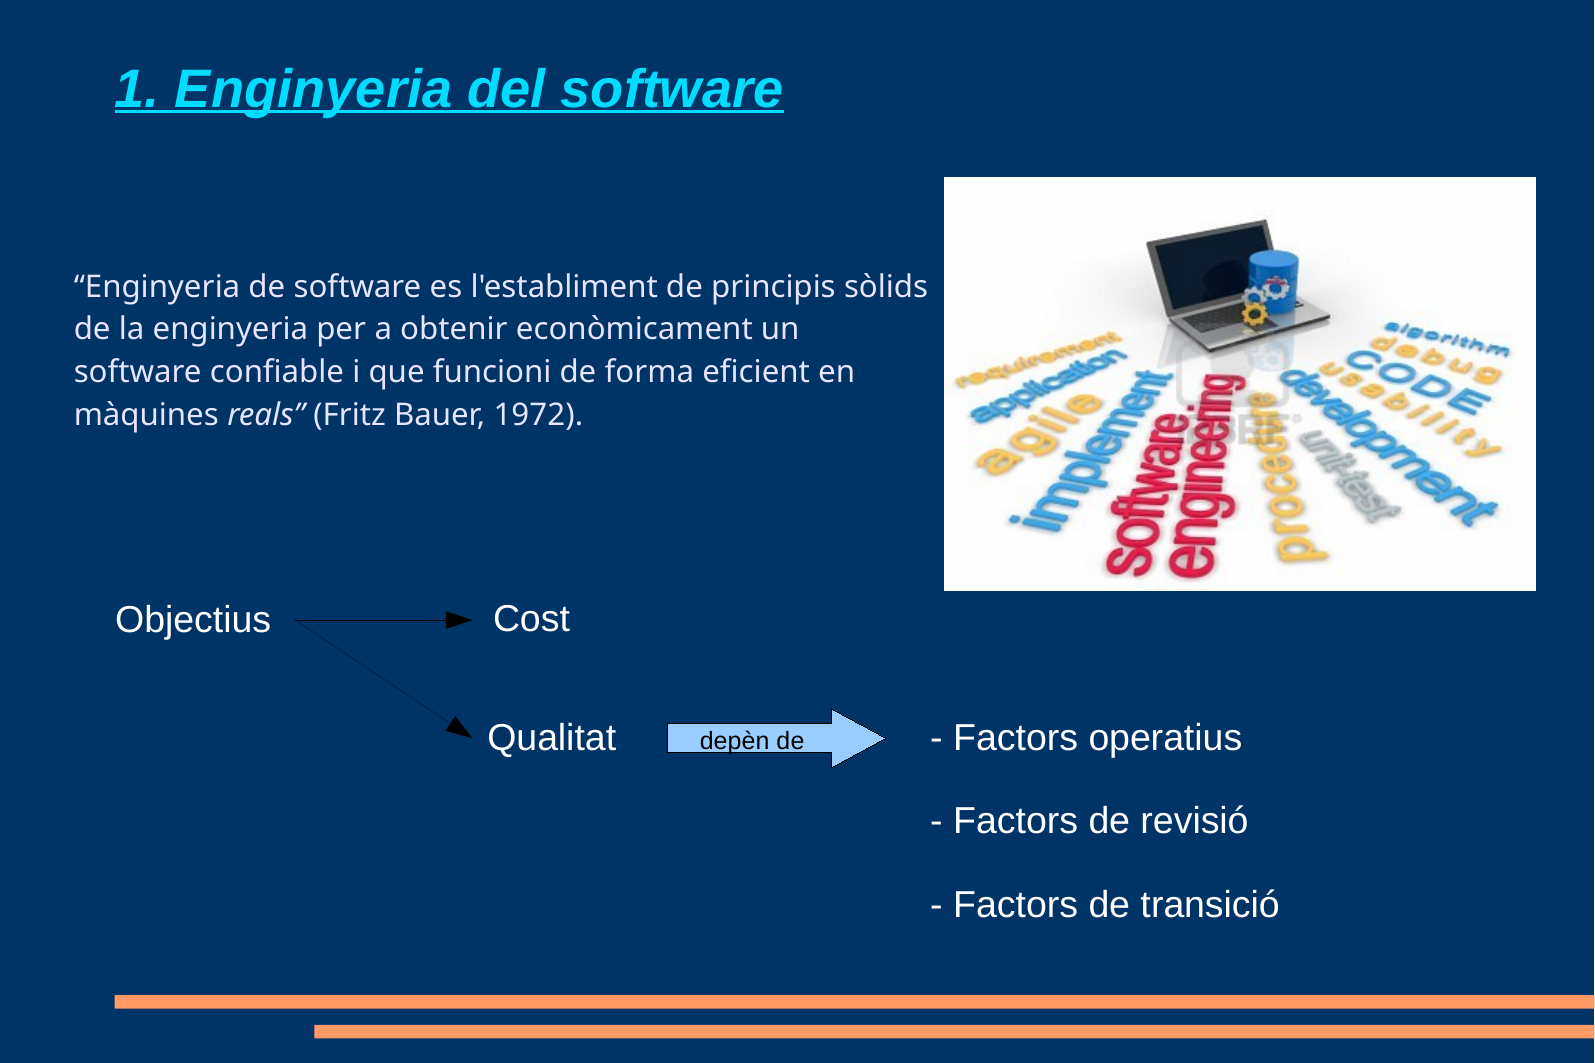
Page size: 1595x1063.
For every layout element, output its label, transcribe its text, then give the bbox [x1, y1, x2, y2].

text_box [831, 762, 842, 768]
text_box Cost [478, 590, 686, 648]
picture [944, 177, 1536, 591]
title 1. Enginyeria del software [114, 0, 1477, 178]
text_box [831, 708, 849, 718]
text_box [667, 723, 685, 753]
text_box “Enginyeria de software es l'establiment de principis sòlids de la enginyeria per a obtenir econòmicament un software confiable i que funcioni de forma eficient en màquines reals” (Fritz Bauer, 1972). [59, 256, 945, 414]
text_box Qualitat [472, 708, 680, 766]
text_box - Factors operatius - Factors de revisió - Factors de transició [915, 708, 1300, 975]
text_box Objectius [100, 590, 308, 648]
text_box depèn de [685, 718, 892, 762]
